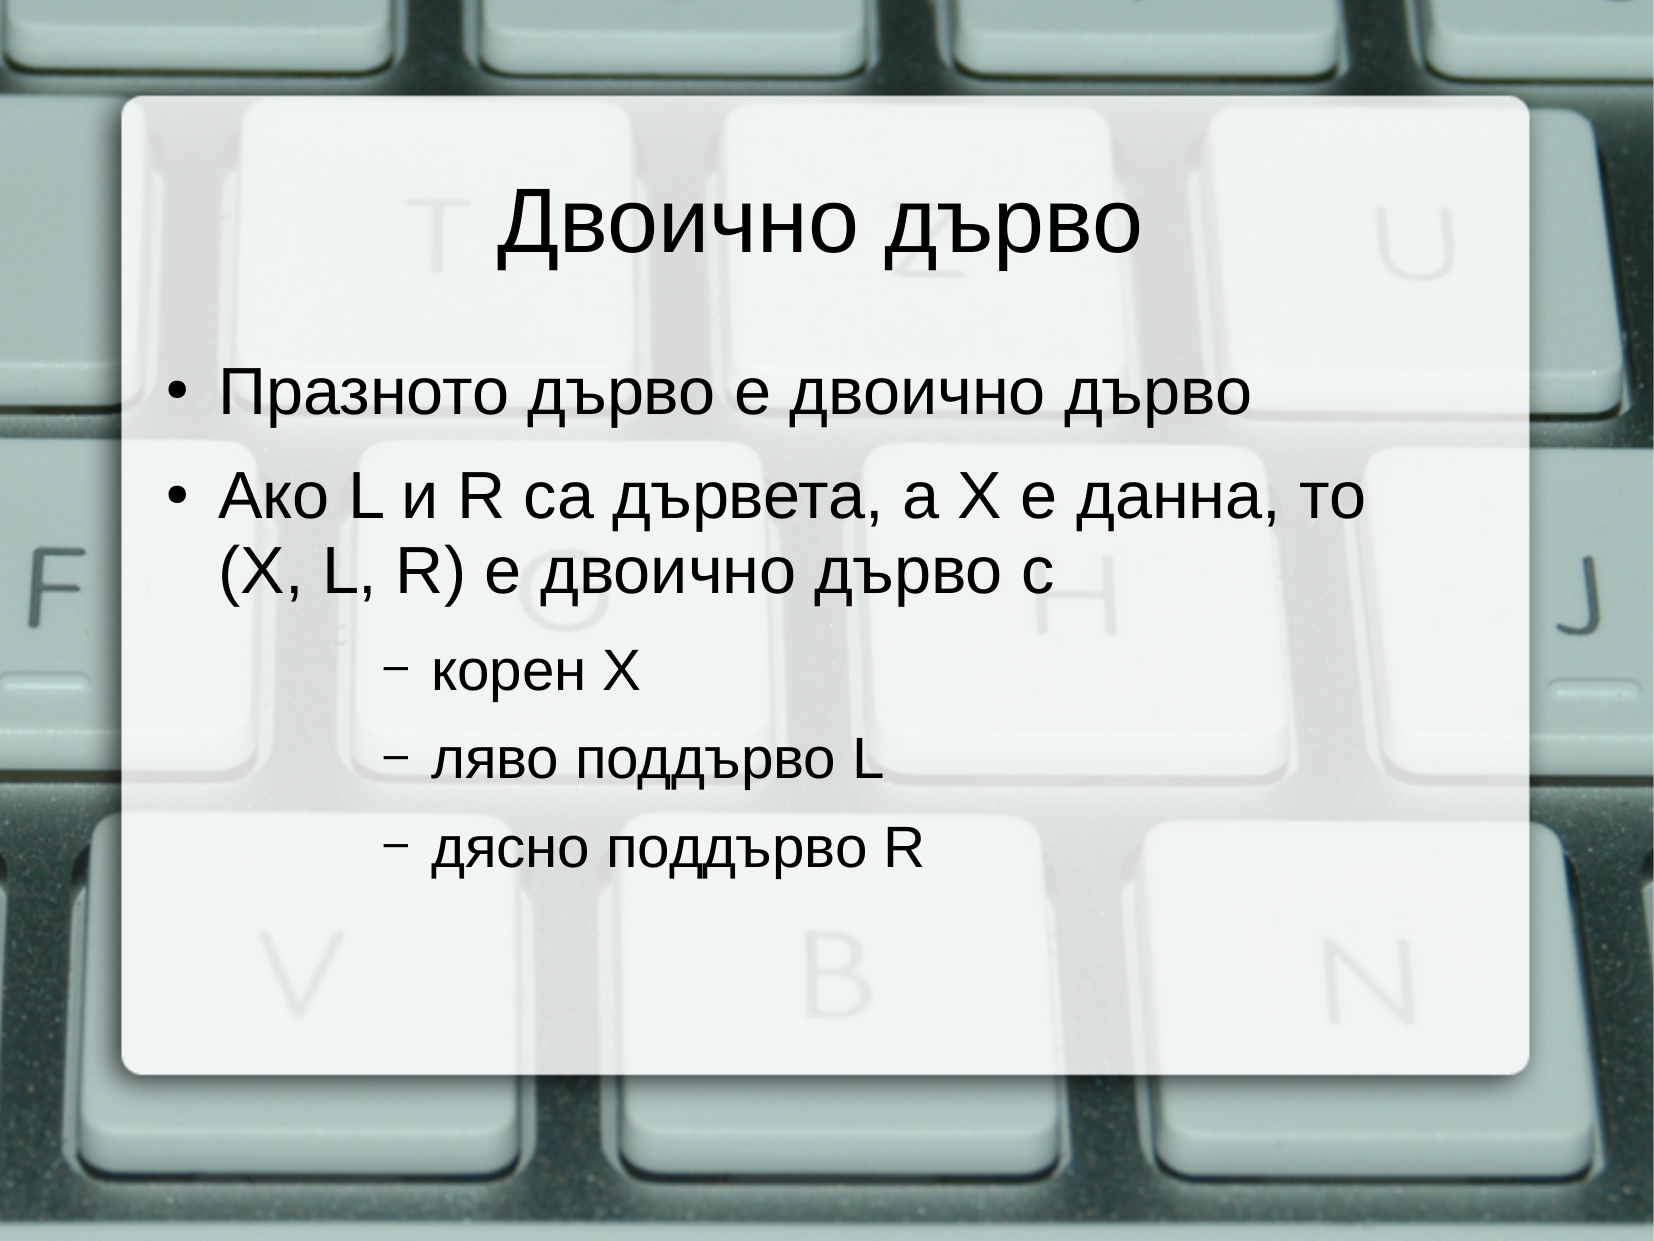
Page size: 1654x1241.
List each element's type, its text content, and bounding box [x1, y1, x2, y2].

picture [0, 0, 1654, 1241]
list Празното дърво е двоично дърво Ако L и R са дървета, а X е данна, то (X, L, R) е двоично дърво с корен X ляво поддърво L дясно поддърво R [147, 354, 1506, 1074]
title Двоично дърво [135, 117, 1506, 325]
